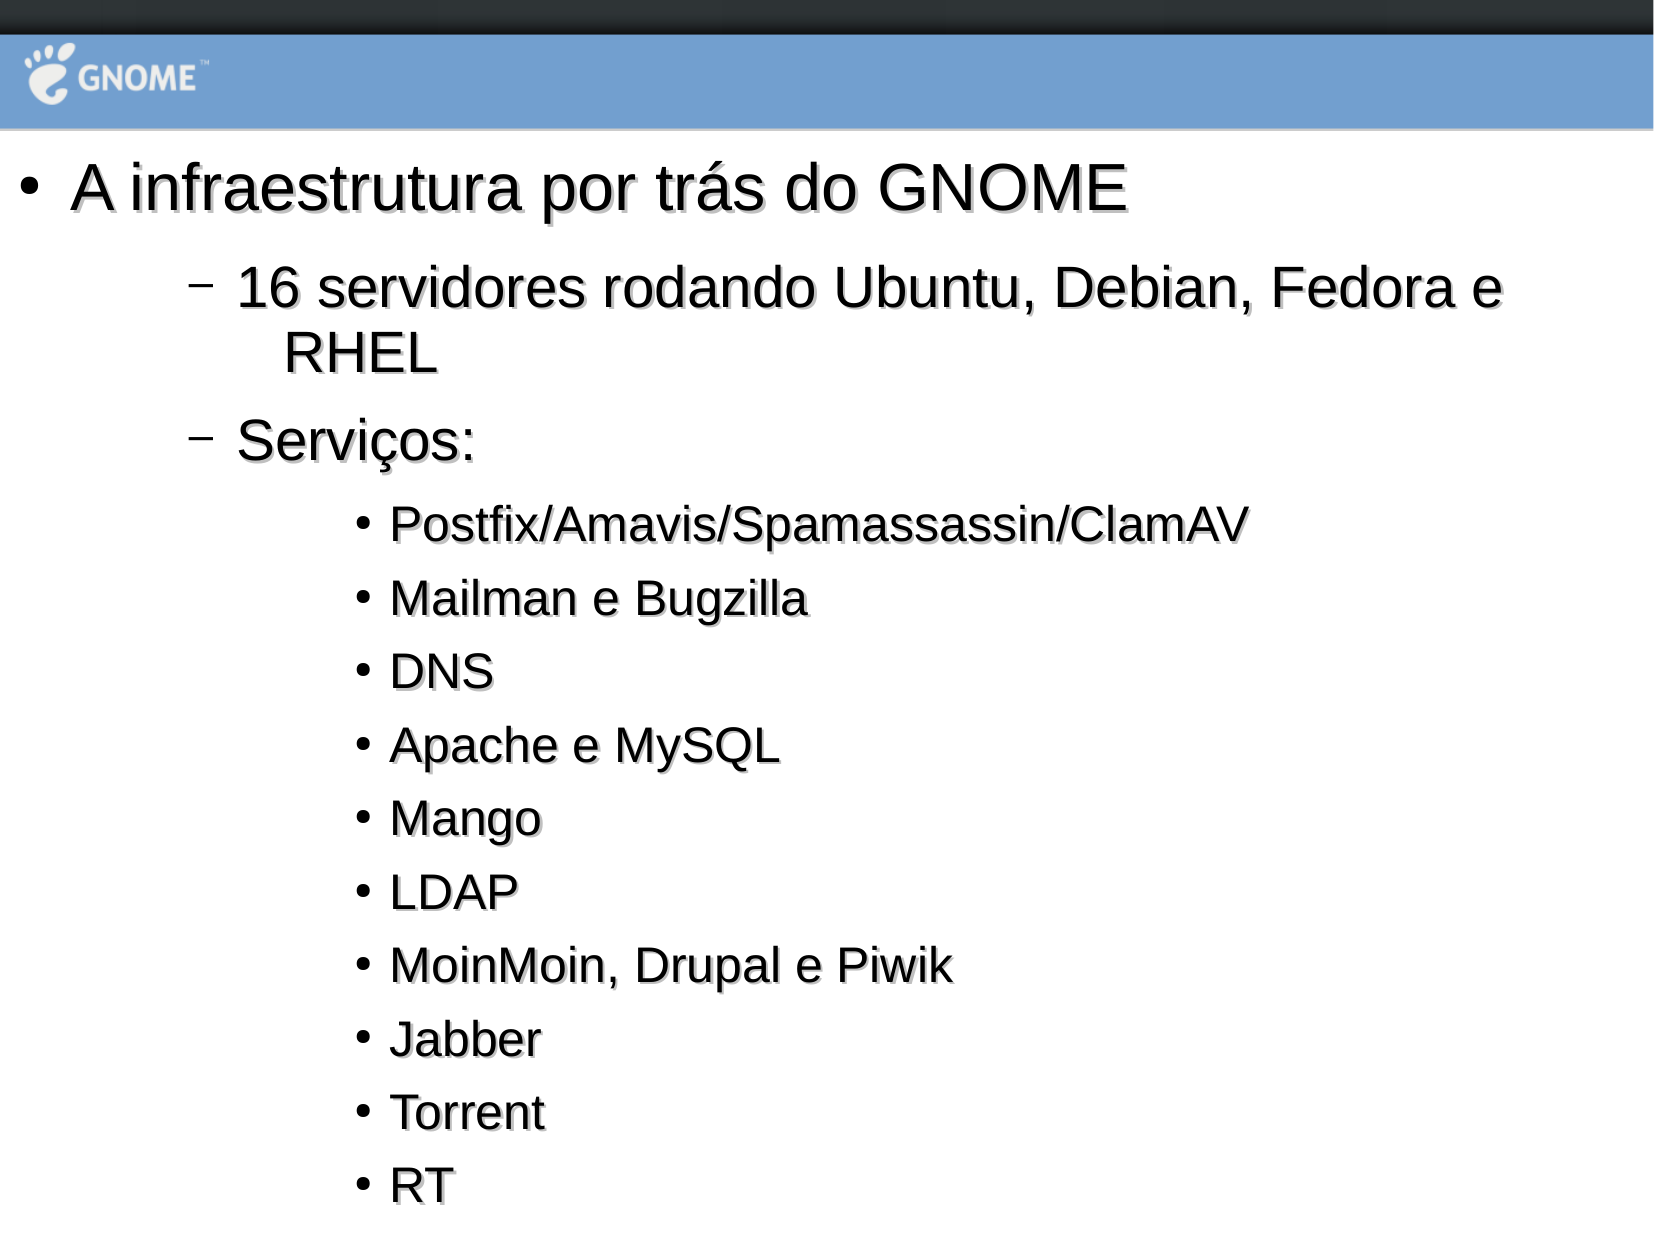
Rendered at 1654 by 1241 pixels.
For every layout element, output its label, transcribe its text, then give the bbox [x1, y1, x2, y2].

list A infraestrutura por trás do GNOME 16 servidores rodando Ubuntu, Debian, Fedora e RHEL Serviços: Postfix/Amavis/Spamassassin/ClamAV Mailman e Bugzilla DNS Apache e MySQL Mango LDAP MoinMoin, Drupal e Piwik Jabber Torrent RT [0, 150, 1643, 1241]
picture [0, 0, 1654, 131]
